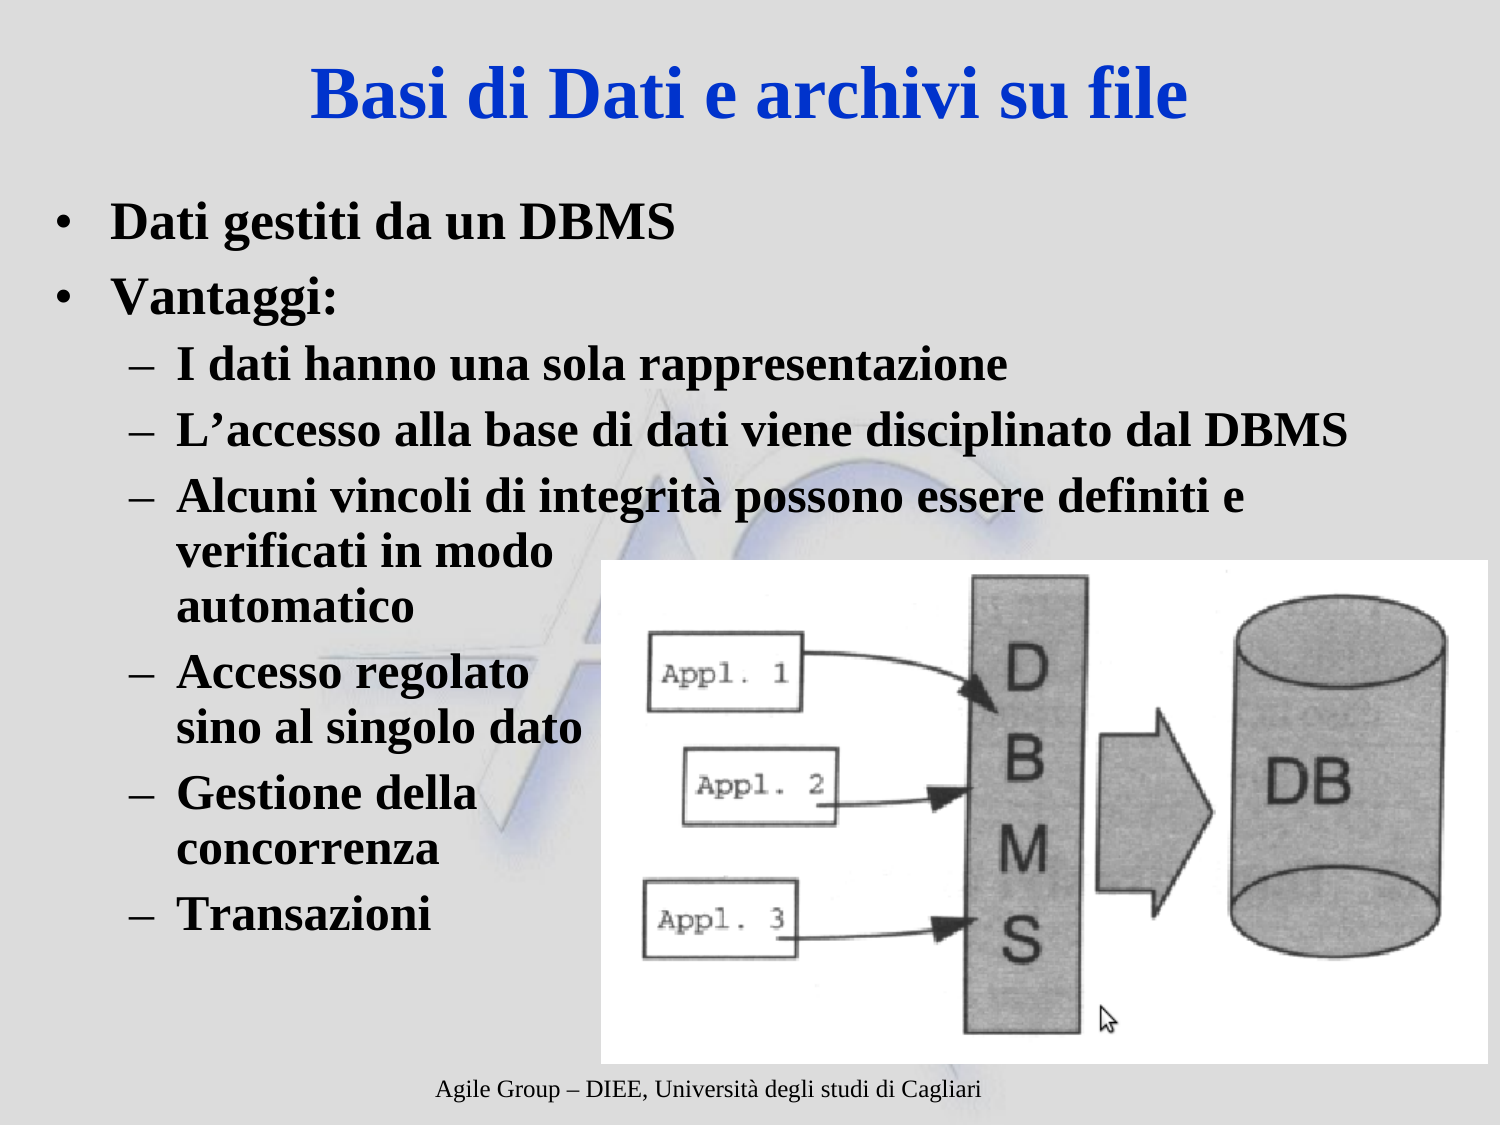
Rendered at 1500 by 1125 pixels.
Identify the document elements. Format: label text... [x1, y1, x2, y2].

title Basi di Dati e archivi su file [112, 12, 1388, 175]
picture [0, 0, 1500, 1125]
list Dati gestiti da un DBMS Vantaggi: I dati hanno una sola rappresentazione L’accesso alla base di dati viene disciplinato dal DBMS Alcuni vincoli di integrità possono essere definiti e verificati in modo automatico Accesso regolato sino al singolo dato Gestione della concorrenza Transazioni [39, 183, 1426, 949]
